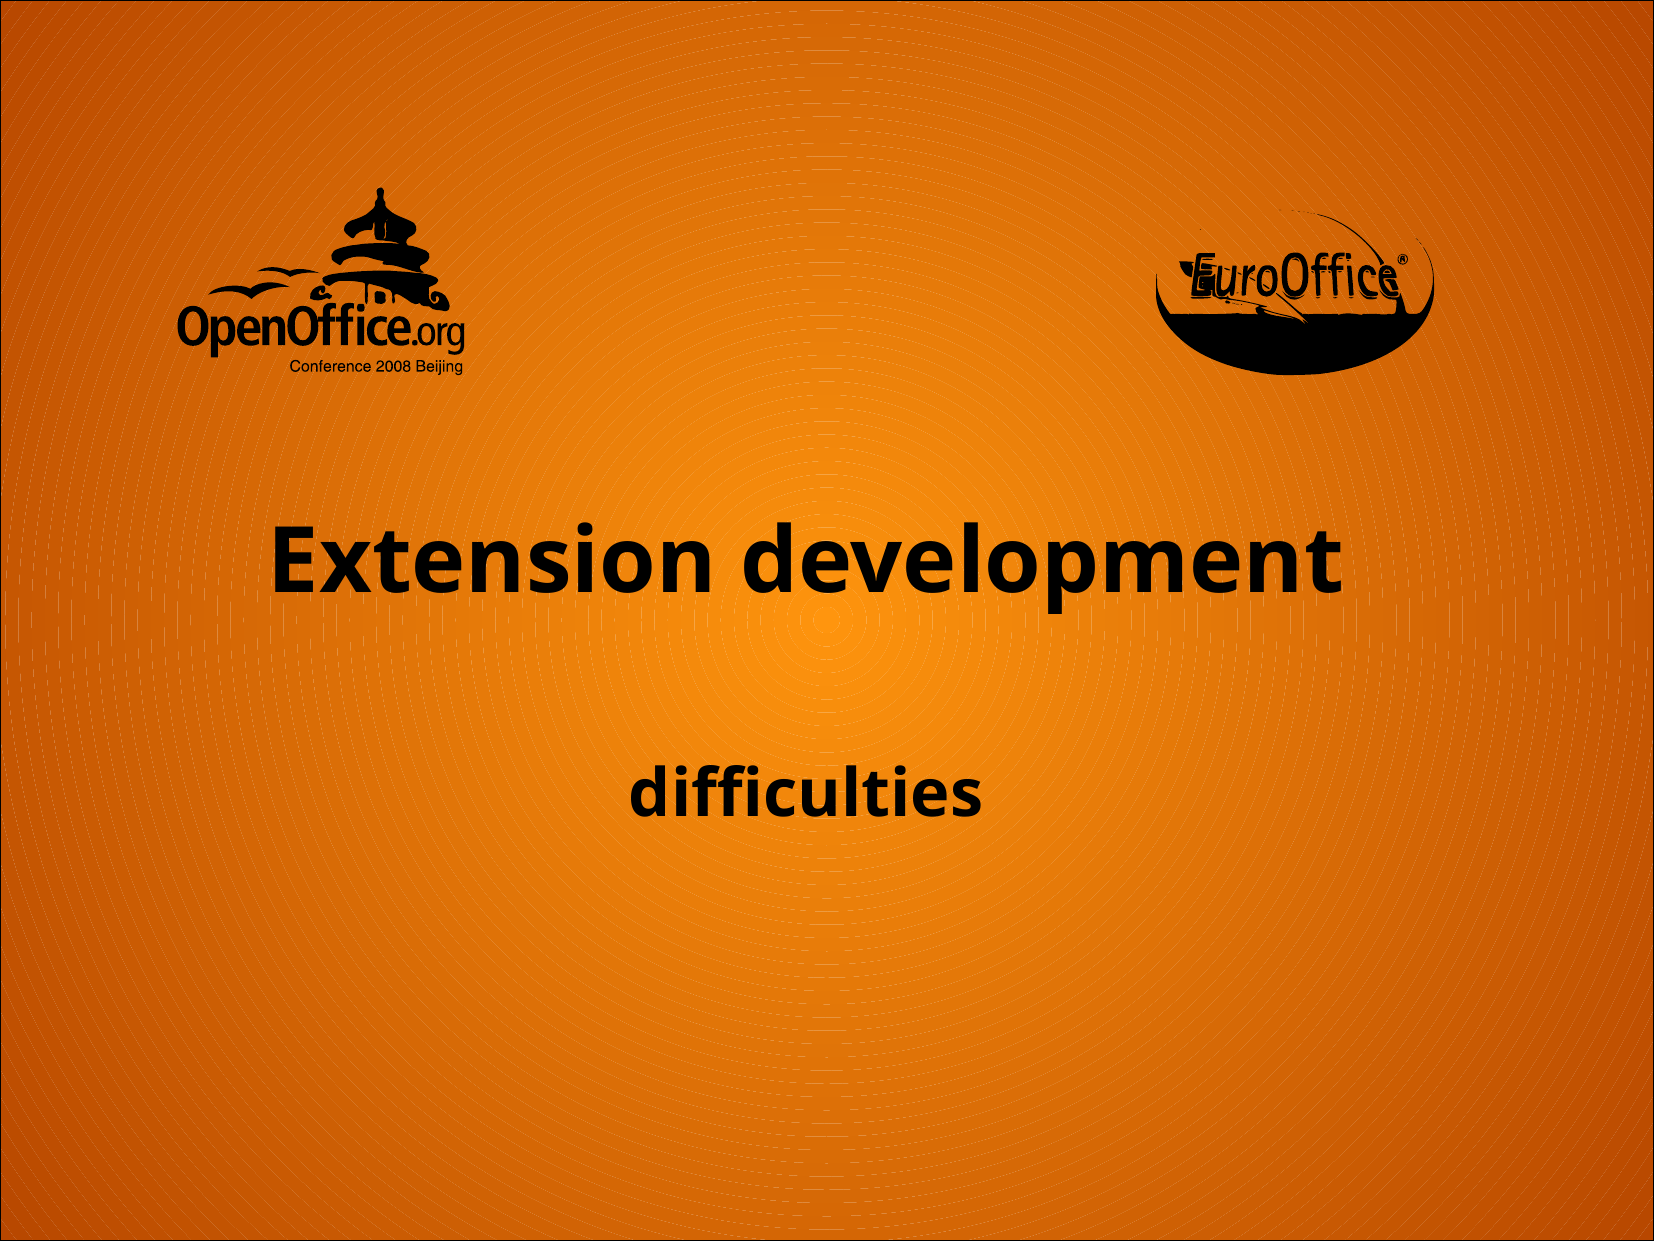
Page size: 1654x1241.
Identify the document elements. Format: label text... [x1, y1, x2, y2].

text_box Extension development difficulties [37, 487, 1576, 1126]
